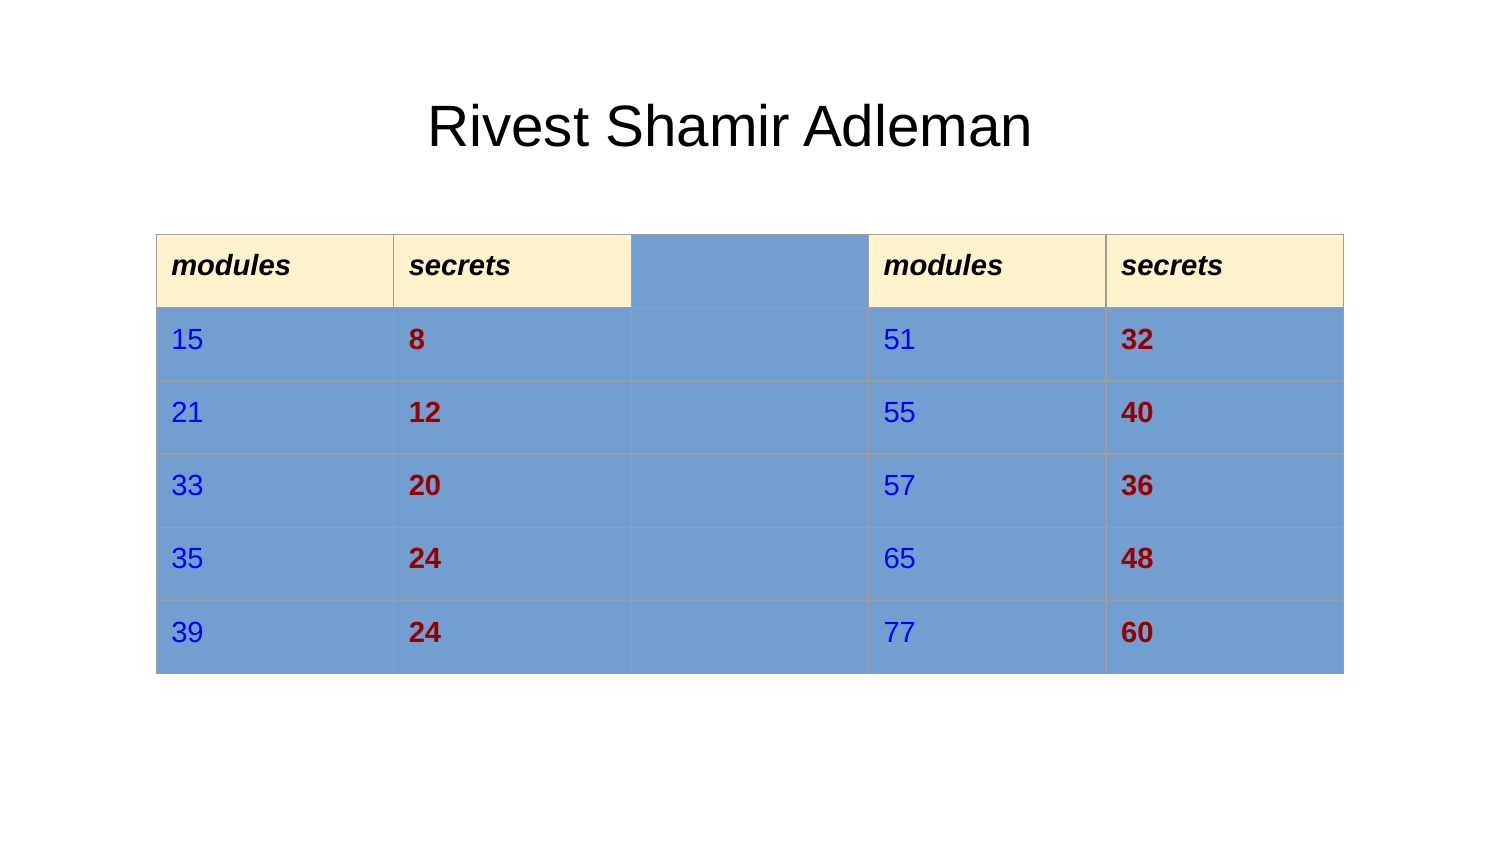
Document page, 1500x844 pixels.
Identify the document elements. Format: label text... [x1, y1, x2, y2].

table_cell [632, 308, 868, 380]
table_cell 35 [157, 528, 393, 600]
table_cell 51 [869, 308, 1105, 380]
table_cell 48 [1107, 528, 1343, 600]
table_cell 21 [157, 382, 393, 453]
table_cell 40 [1107, 382, 1343, 453]
table_cell 24 [394, 601, 631, 673]
table_header modules [157, 235, 393, 307]
table_cell 12 [394, 382, 631, 453]
table_cell 8 [394, 308, 631, 380]
table_cell 57 [869, 455, 1105, 527]
table_cell 65 [869, 528, 1105, 600]
table_header secrets [394, 235, 631, 307]
table_header [632, 235, 868, 307]
table_cell 33 [157, 455, 393, 527]
table_cell 15 [157, 308, 393, 380]
title Rivest Shamir Adleman [412, 72, 1088, 167]
table_cell 60 [1107, 601, 1343, 673]
table_cell 24 [394, 528, 631, 600]
table_cell 77 [869, 601, 1105, 673]
table_cell [632, 382, 868, 453]
table_cell 32 [1107, 308, 1343, 380]
table_cell 36 [1107, 455, 1343, 527]
table_cell 39 [157, 601, 393, 673]
table_cell [632, 455, 868, 527]
table_cell 20 [394, 455, 631, 527]
table_cell [632, 528, 868, 600]
table_cell [632, 601, 868, 673]
table_header secrets [1107, 235, 1343, 307]
table_header modules [869, 235, 1105, 307]
table_cell 55 [869, 382, 1105, 453]
